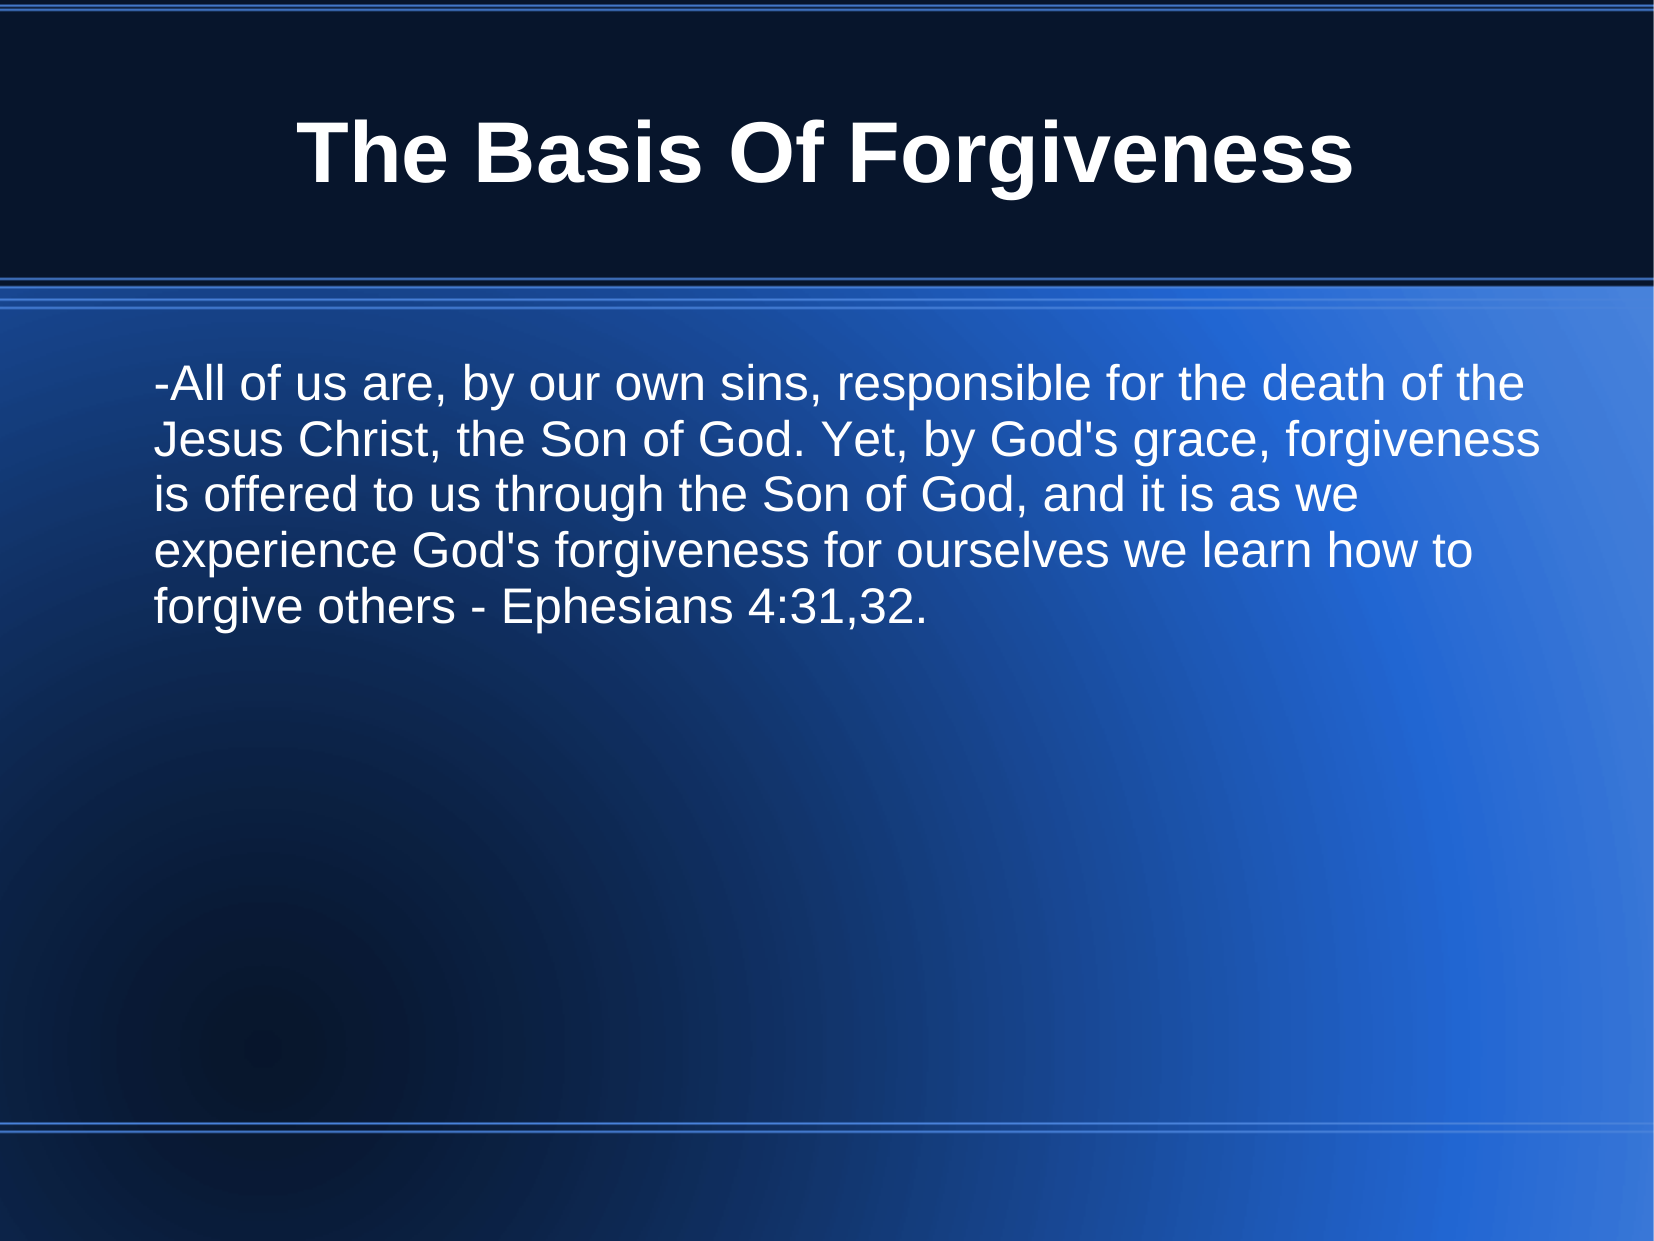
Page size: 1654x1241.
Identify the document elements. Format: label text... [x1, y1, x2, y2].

picture [0, 0, 1654, 1241]
title The Basis Of Forgiveness [82, 49, 1571, 257]
list -All of us are, by our own sins, responsible for the death of the Jesus Christ, the Son of God. Yet, by God's grace, forgiveness is offered to us through the Son of God, and it is as we experience God's forgiveness for ourselves we learn how to forgive others - Ephesians 4:31,32. [82, 355, 1571, 1060]
